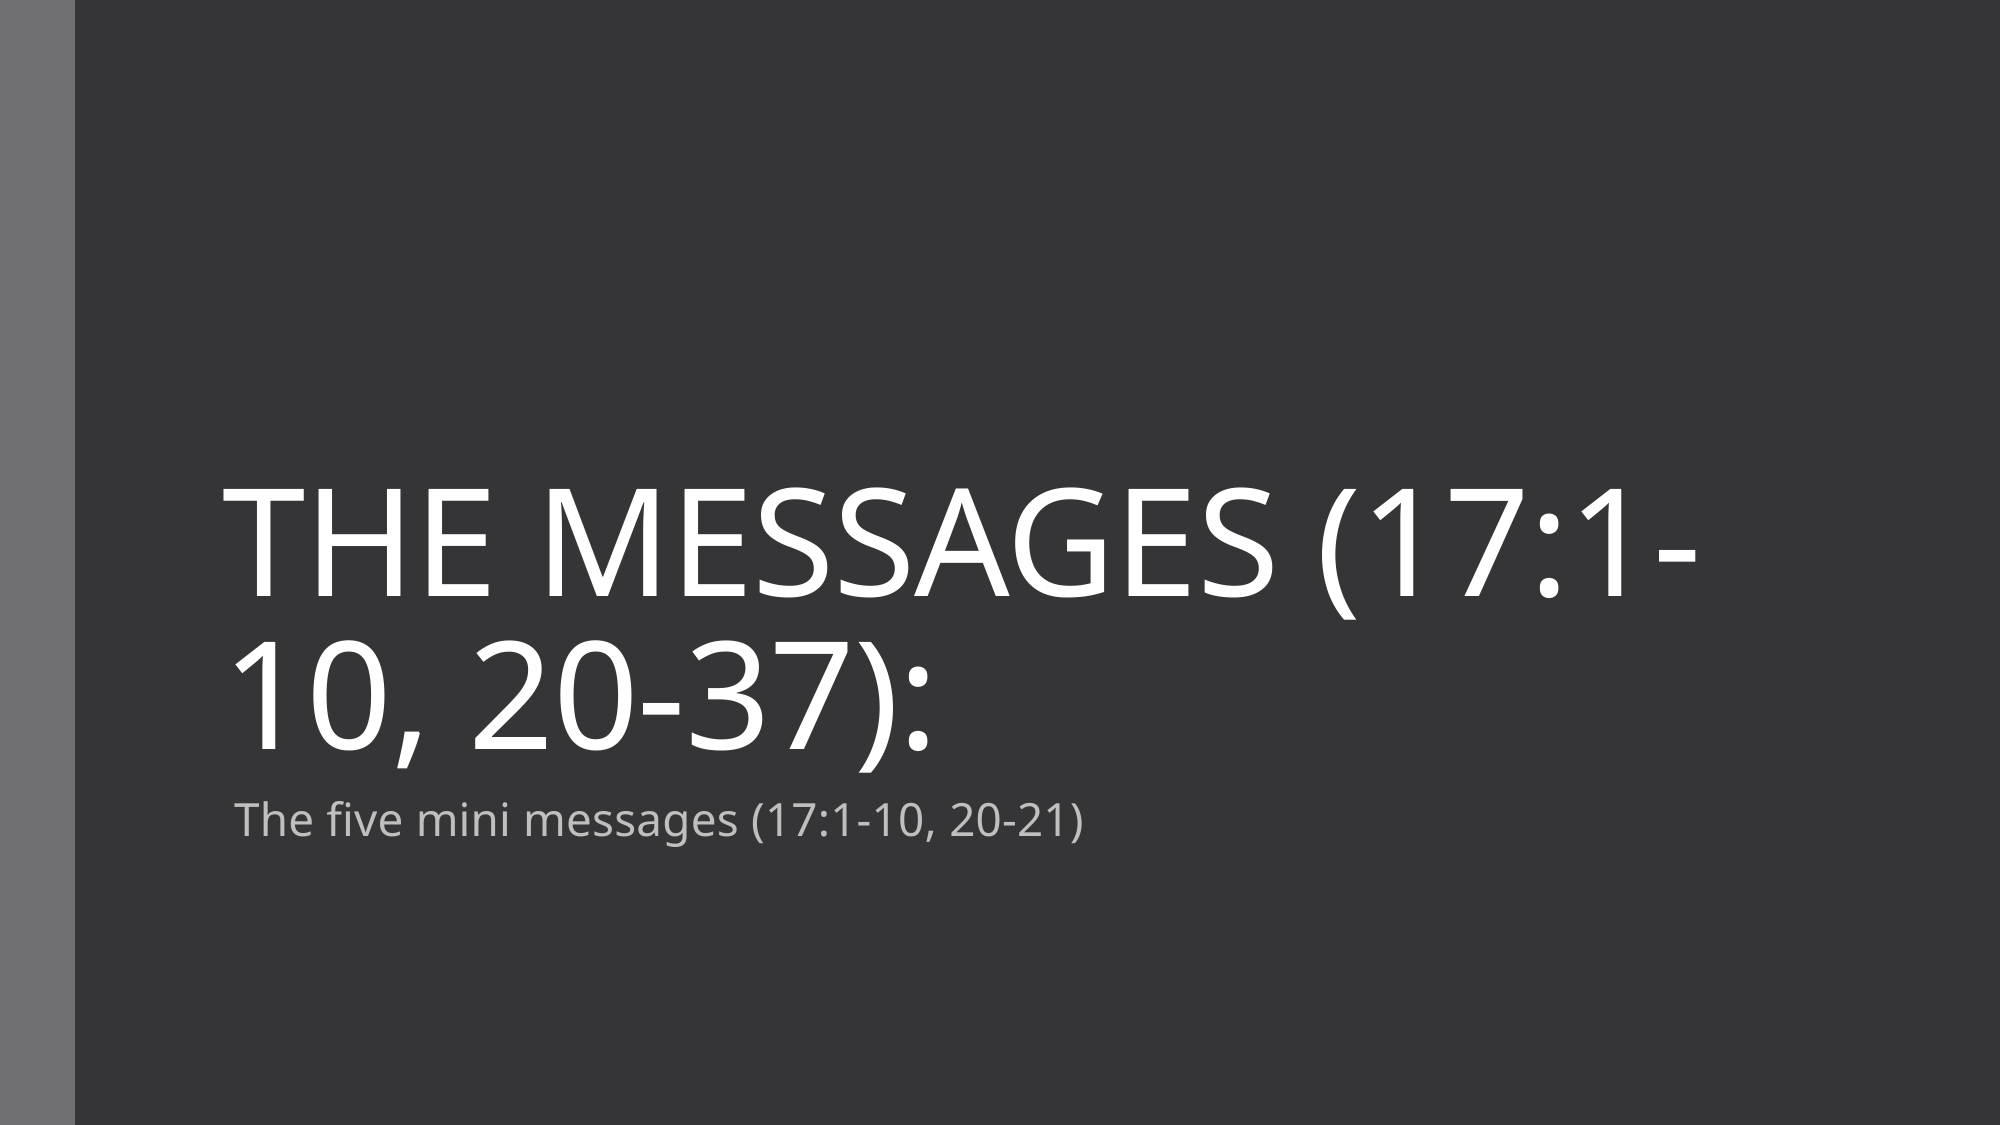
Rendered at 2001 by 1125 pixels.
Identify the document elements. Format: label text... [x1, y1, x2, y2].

title THE MESSAGES (17:1-10, 20-37): [206, 124, 1752, 787]
subtitle The five mini messages (17:1-10, 20-21) [206, 787, 1752, 1066]
